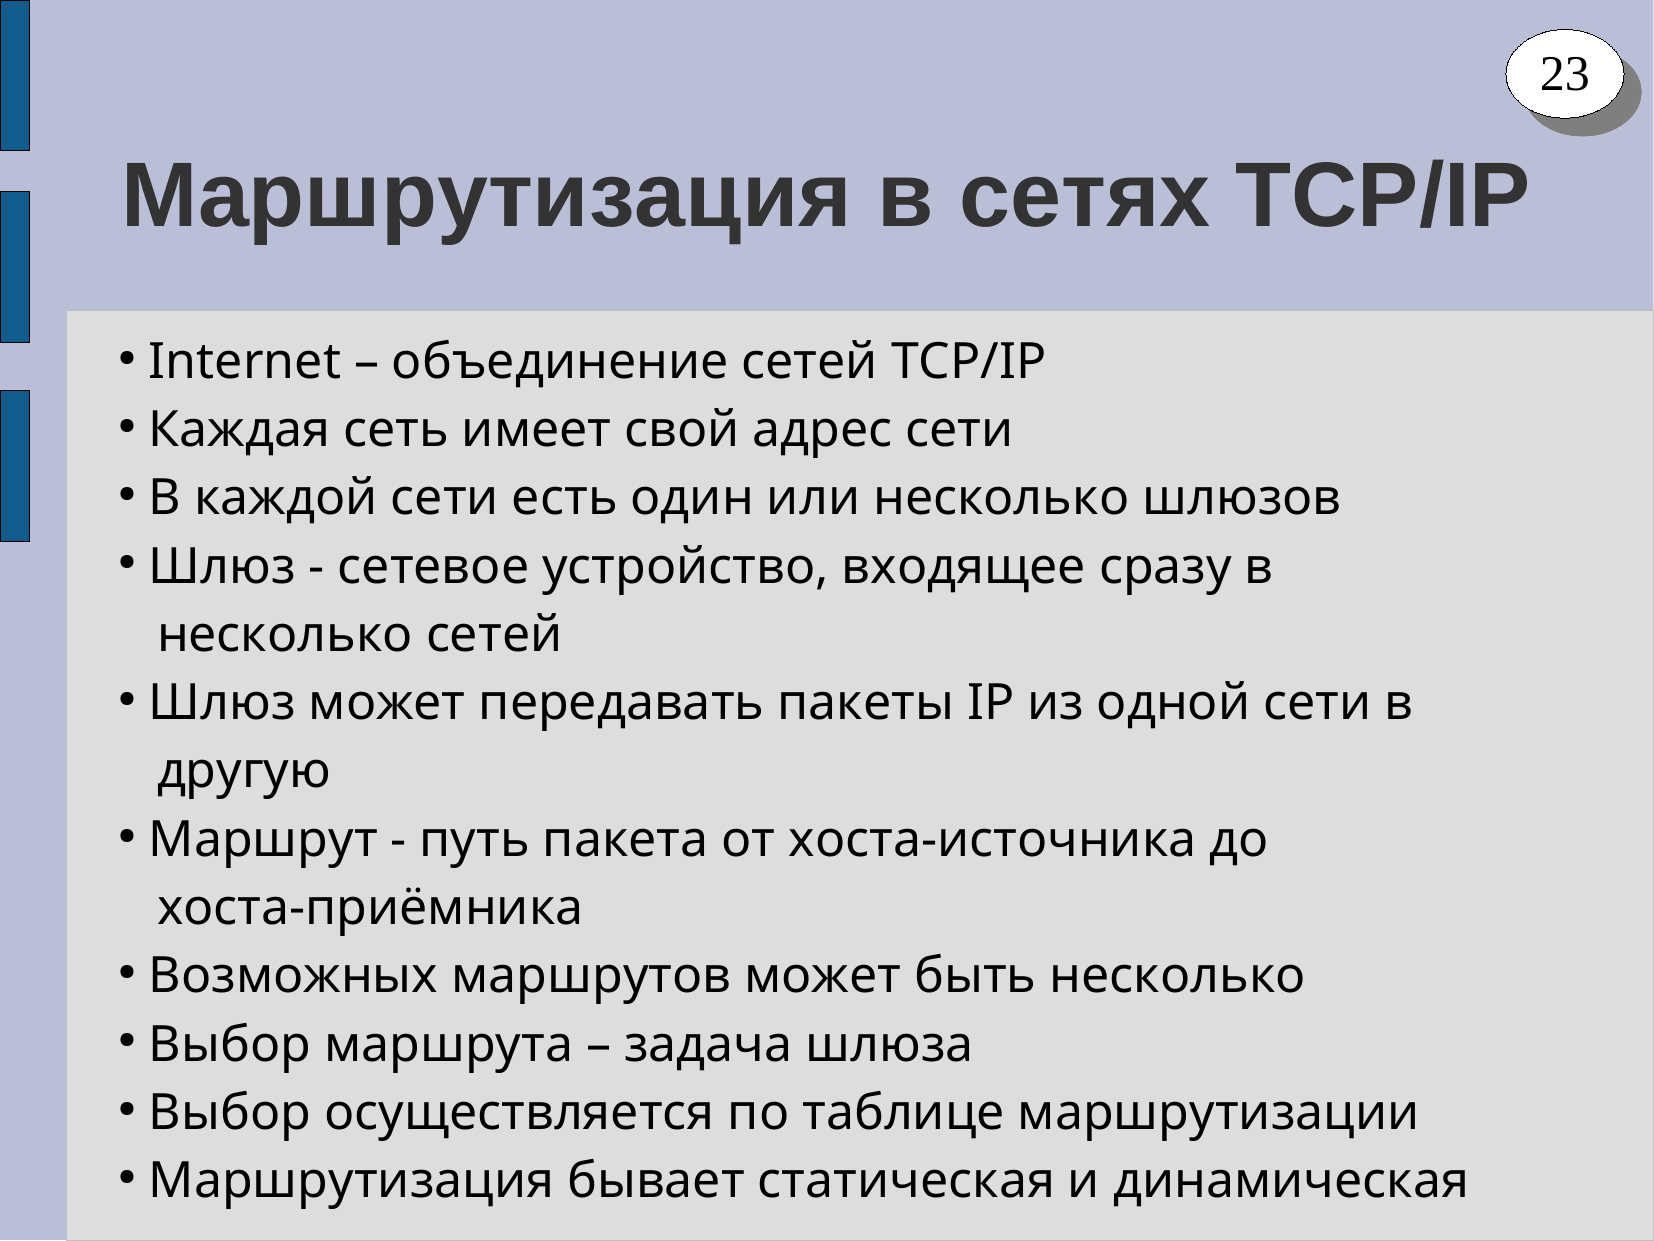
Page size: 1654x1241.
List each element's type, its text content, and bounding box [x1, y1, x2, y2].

text_box 23 [1505, 29, 1625, 119]
text_box Internet – объединение сетей TCP/IP Каждая сеть имеет свой адрес сети В каждой сети есть один или несколько шлюзов Шлюз - сетевое устройство, входящее сразу в несколько сетей Шлюз может передавать пакеты IP из одной сети в другую Маршрут - путь пакета от хоста-источника до хоста-приёмника Возможных маршрутов может быть несколько Выбор маршрута – задача шлюза Выбор осуществляется по таблице маршрутизации Маршрутизация бывает статическая и динамическая [118, 324, 1625, 1115]
title Маршрутизация в сетях TCP/IP [121, 91, 1534, 299]
